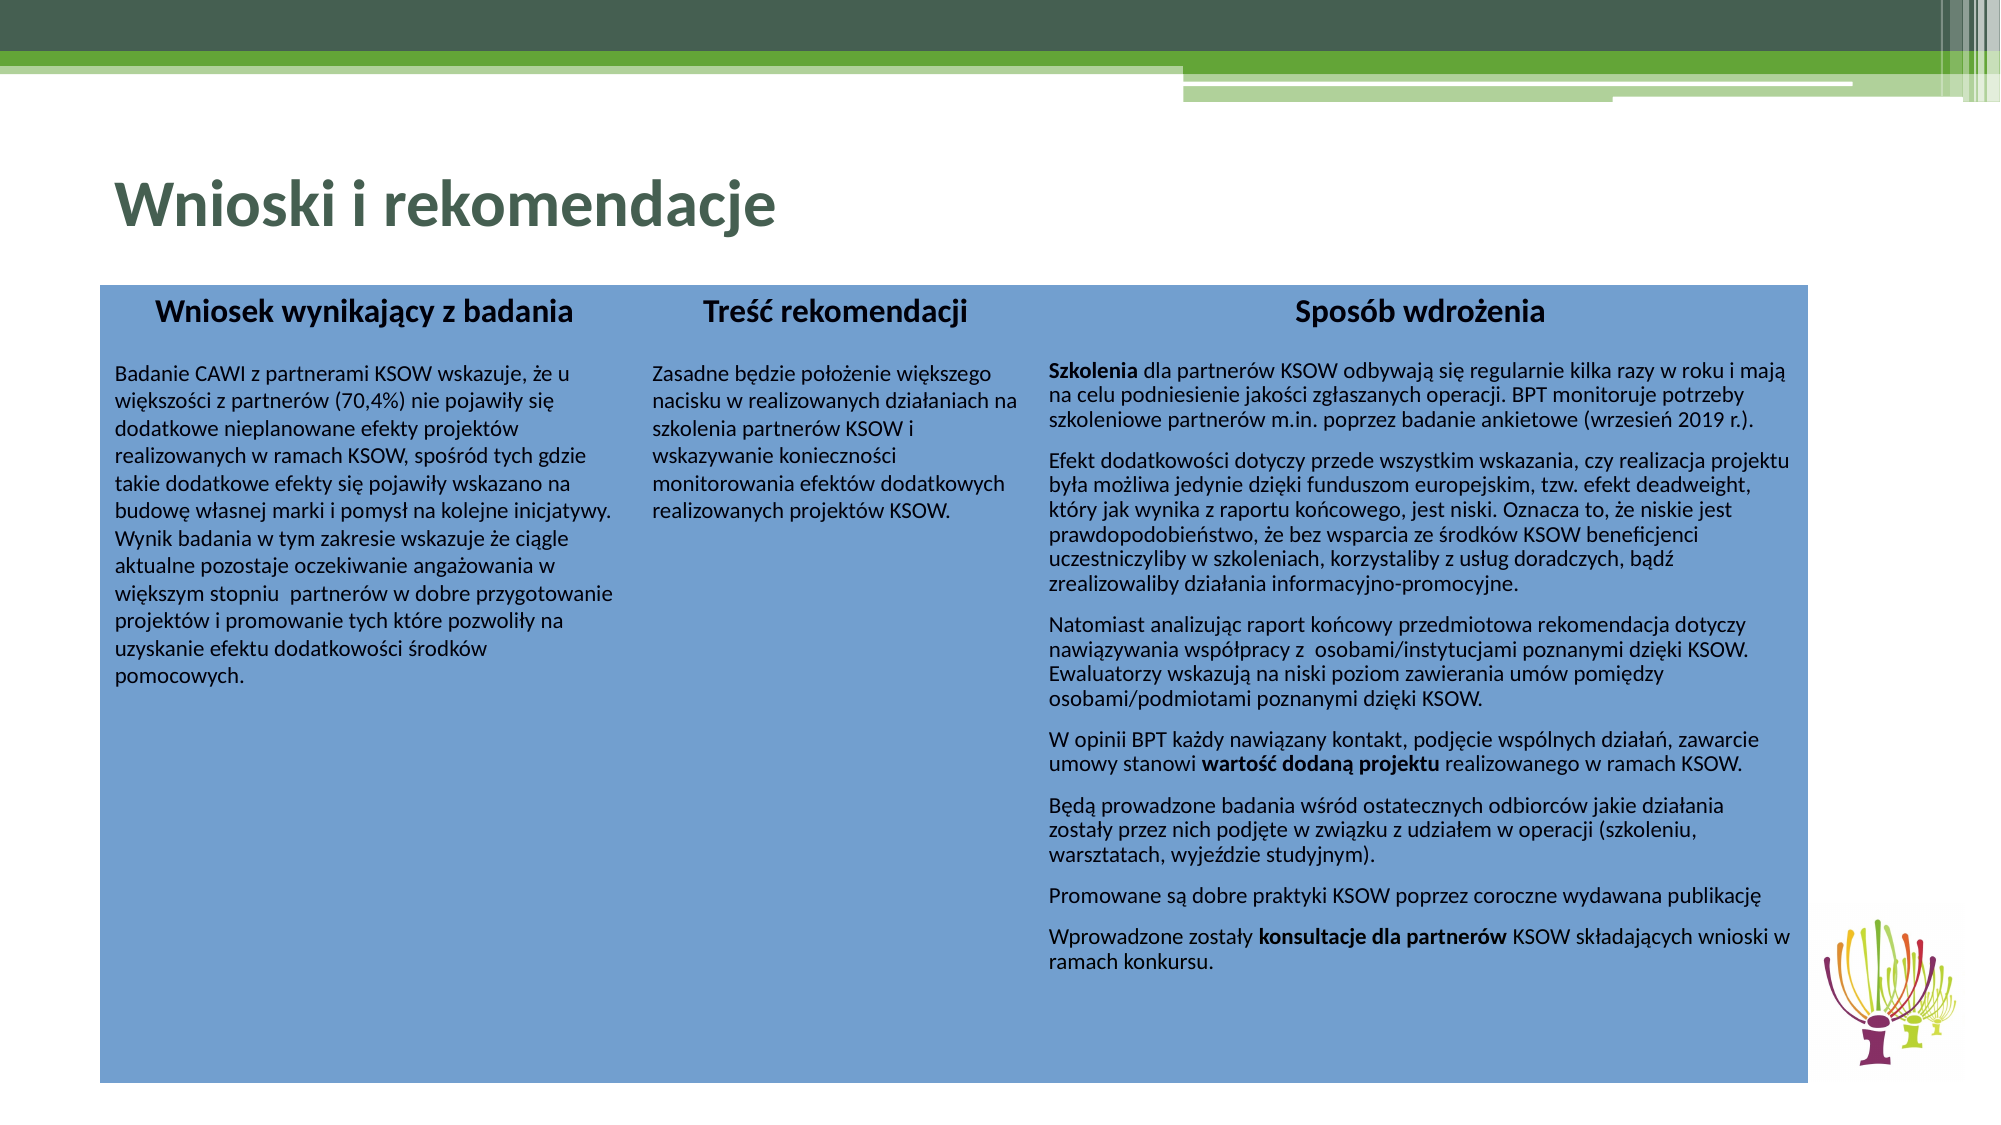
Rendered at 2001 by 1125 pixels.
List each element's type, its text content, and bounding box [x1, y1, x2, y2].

table_header Sposób wdrożenia [1034, 285, 1808, 352]
title Wnioski i rekomendacje [99, 113, 1900, 286]
table_cell Szkolenia dla partnerów KSOW odbywają się regularnie kilka razy w roku i mają na celu podniesienie jakości zgłaszanych operacji. BPT monitoruje potrzeby szkoleniowe partnerów m.in. poprzez badanie ankietowe (wrzesień 2019 r.). Efekt dodatkowości dotyczy przede wszystkim wskazania, czy realizacja projektu była możliwa jedynie dzięki funduszom europejskim, tzw. efekt deadweight, który jak wynika z raportu końcowego, jest niski. Oznacza to, że niskie jest prawdopodobieństwo, że bez wsparcia ze środków KSOW beneficjenci uczestniczyliby w szkoleniach, korzystaliby z usług doradczych, bądź zrealizowaliby działania informacyjno-promocyjne. Natomiast analizując raport końcowy przedmiotowa rekomendacja dotyczy nawiązywania współpracy z osobami/instytucjami poznanymi dzięki KSOW. Ewaluatorzy wskazują na niski poziom zawierania umów pomiędzy osobami/podmiotami poznanymi dzięki KSOW. W opinii BPT każdy nawiązany kontakt, podjęcie wspólnych działań, zawarcie umowy stanowi wartość dodaną projektu realizowanego w ramach KSOW. Będą prowadzone badania wśród ostatecznych odbiorców jakie działania zostały przez nich podjęte w związku z udziałem w operacji (szkoleniu, warsztatach, wyjeździe studyjnym). Promowane są dobre praktyki KSOW poprzez coroczne wydawana publikację Wprowadzone zostały konsultacje dla partnerów KSOW składających wnioski w ramach konkursu. [1034, 352, 1808, 1083]
table_header Treść rekomendacji [638, 285, 1034, 352]
table_cell Badanie CAWI z partnerami KSOW wskazuje, że u większości z partnerów (70,4%) nie pojawiły się dodatkowe nieplanowane efekty projektów realizowanych w ramach KSOW, spośród tych gdzie takie dodatkowe efekty się pojawiły wskazano na budowę własnej marki i pomysł na kolejne inicjatywy. Wynik badania w tym zakresie wskazuje że ciągle aktualne pozostaje oczekiwanie angażowania w większym stopniu partnerów w dobre przygotowanie projektów i promowanie tych które pozwoliły na uzyskanie efektu dodatkowości środków pomocowych. [100, 352, 638, 1083]
picture [1808, 903, 1965, 1082]
table_cell Zasadne będzie położenie większego nacisku w realizowanych działaniach na szkolenia partnerów KSOW i wskazywanie konieczności monitorowania efektów dodatkowych realizowanych projektów KSOW. [638, 352, 1034, 1083]
table_header Wniosek wynikający z badania [100, 285, 638, 352]
